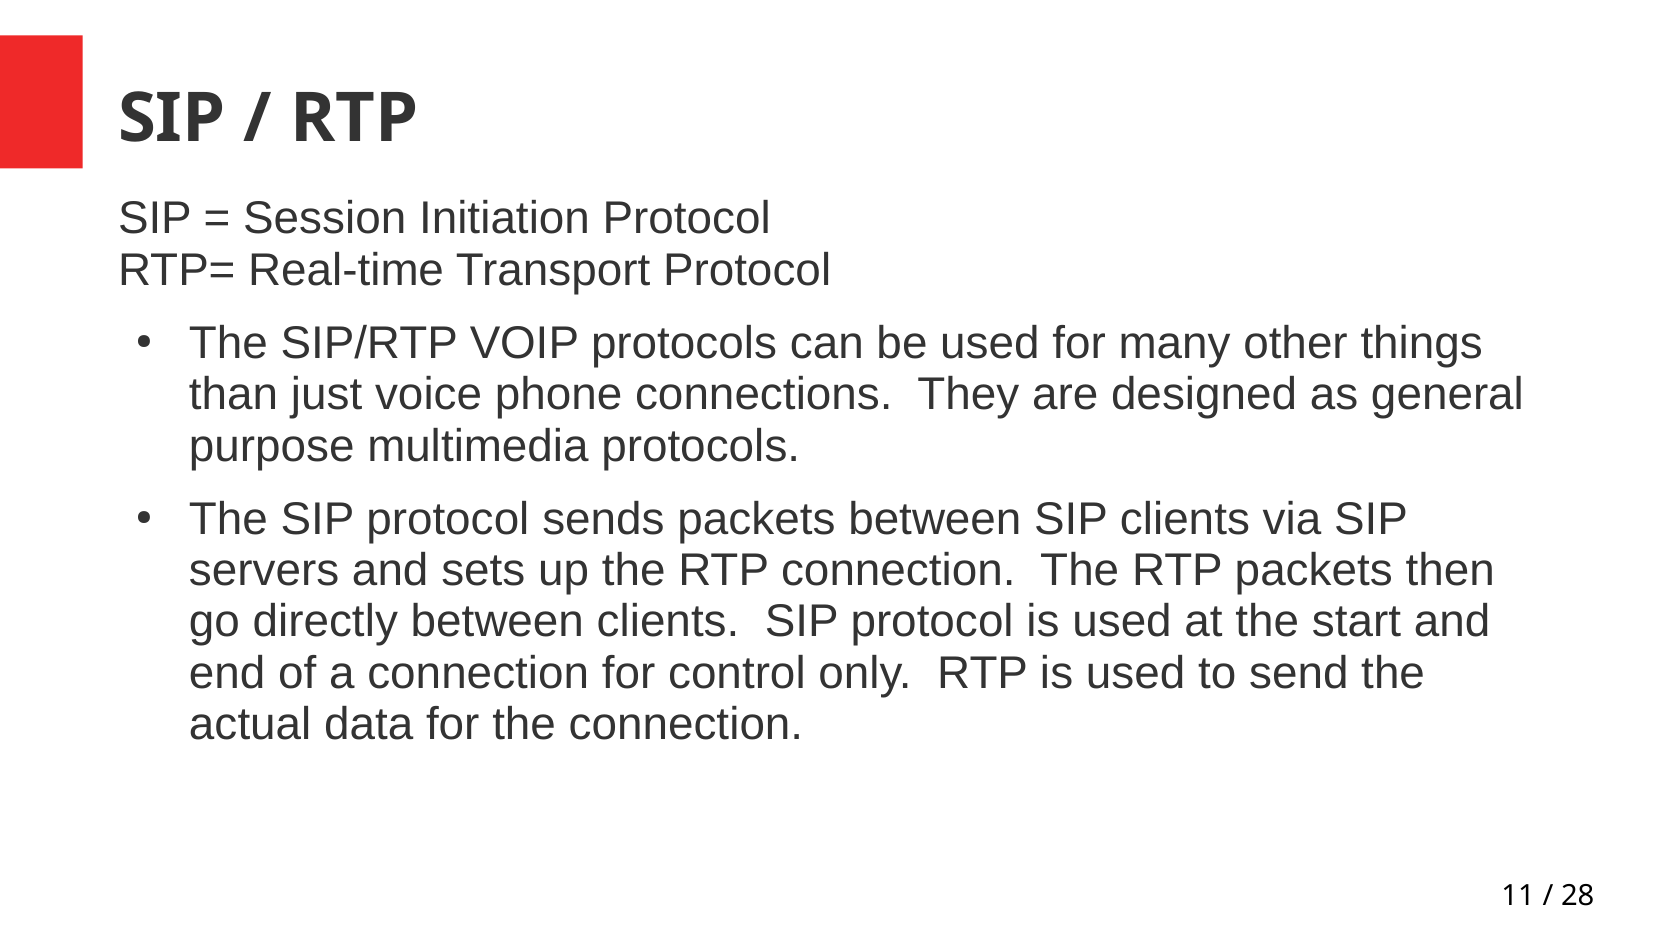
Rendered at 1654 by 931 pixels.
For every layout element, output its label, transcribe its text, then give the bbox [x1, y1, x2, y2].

title SIP / RTP [118, 37, 1571, 193]
list SIP = Session Initiation Protocol RTP= Real-time Transport Protocol The SIP/RTP VOIP protocols can be used for many other things than just voice phone connections. They are designed as general purpose multimedia protocols. The SIP protocol sends packets between SIP clients via SIP servers and sets up the RTP connection. The RTP packets then go directly between clients. SIP protocol is used at the start and end of a connection for control only. RTP is used to send the actual data for the connection. [118, 192, 1536, 833]
